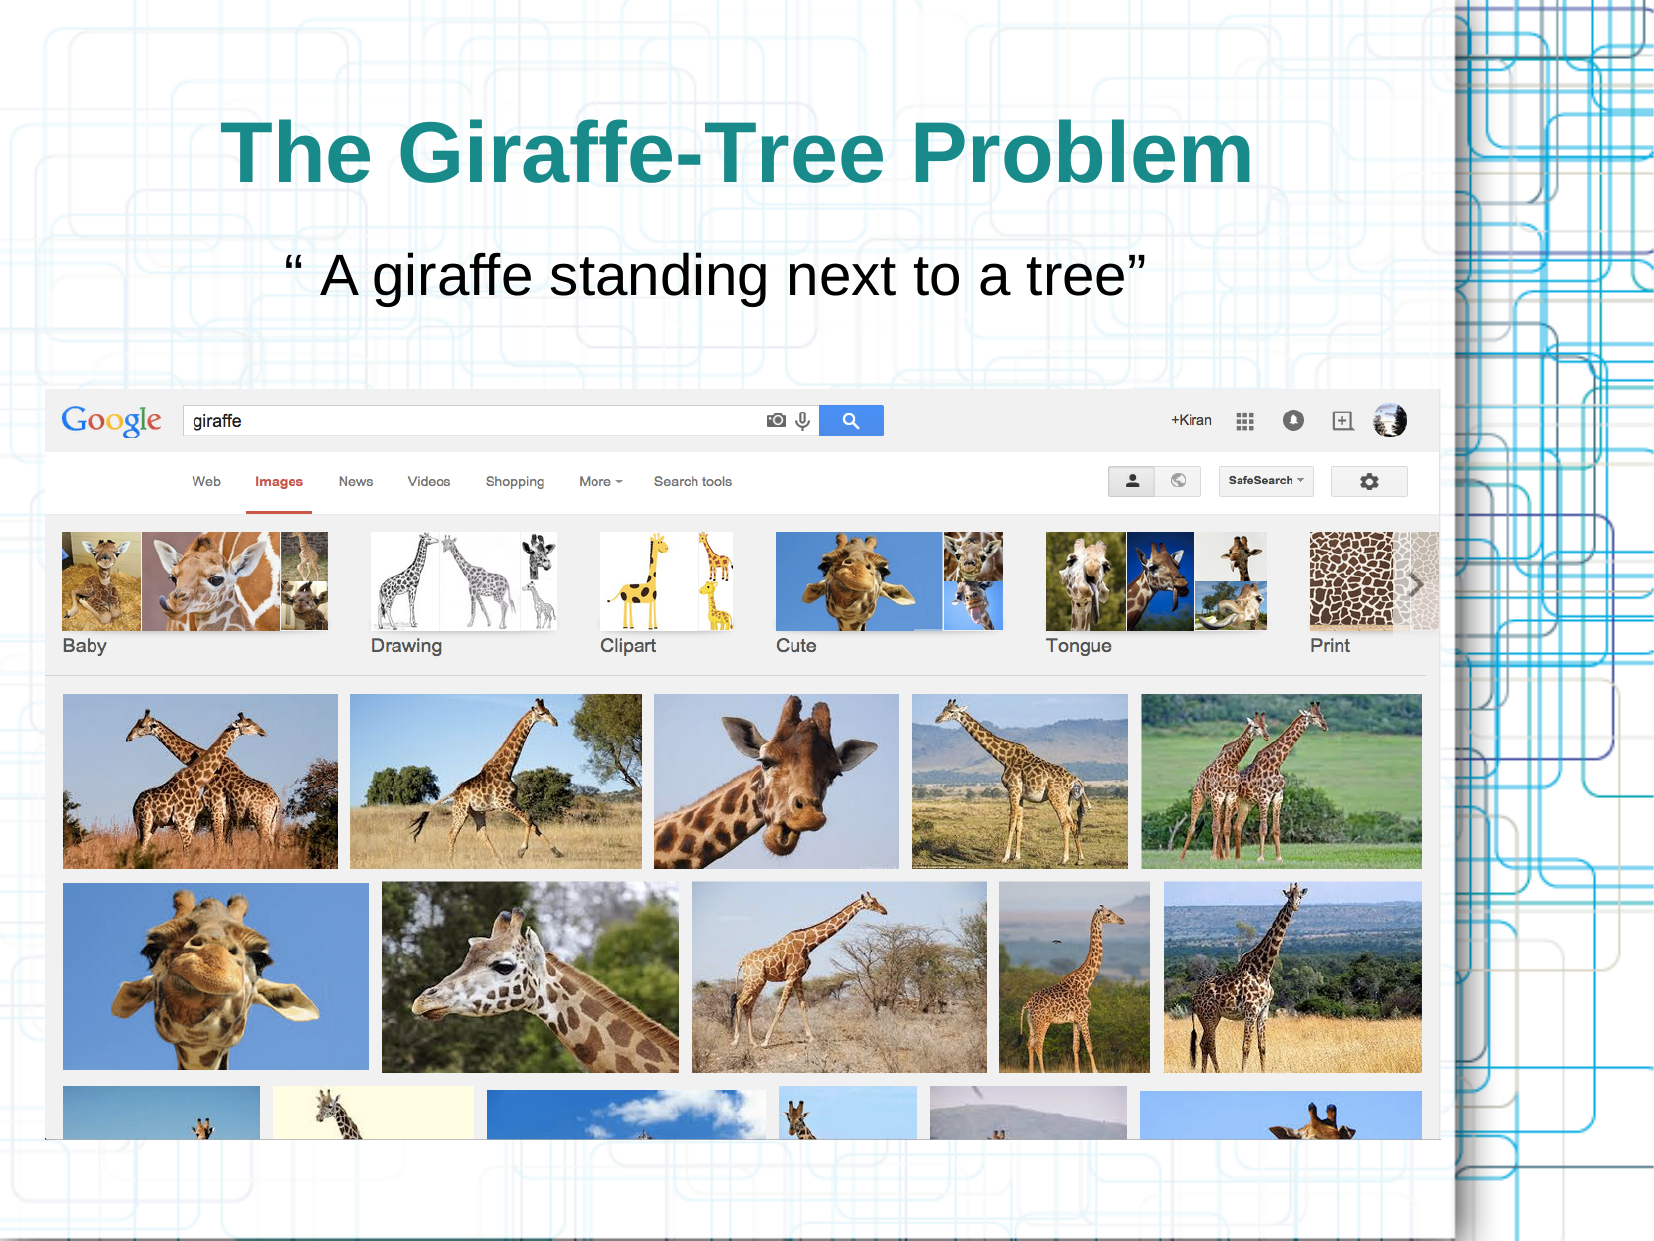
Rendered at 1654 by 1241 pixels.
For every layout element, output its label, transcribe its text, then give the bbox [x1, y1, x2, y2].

text_box “ A giraffe standing next to a tree” [270, 235, 1336, 316]
picture [0, 0, 1654, 1241]
title The Giraffe-Tree Problem [59, 49, 1418, 257]
